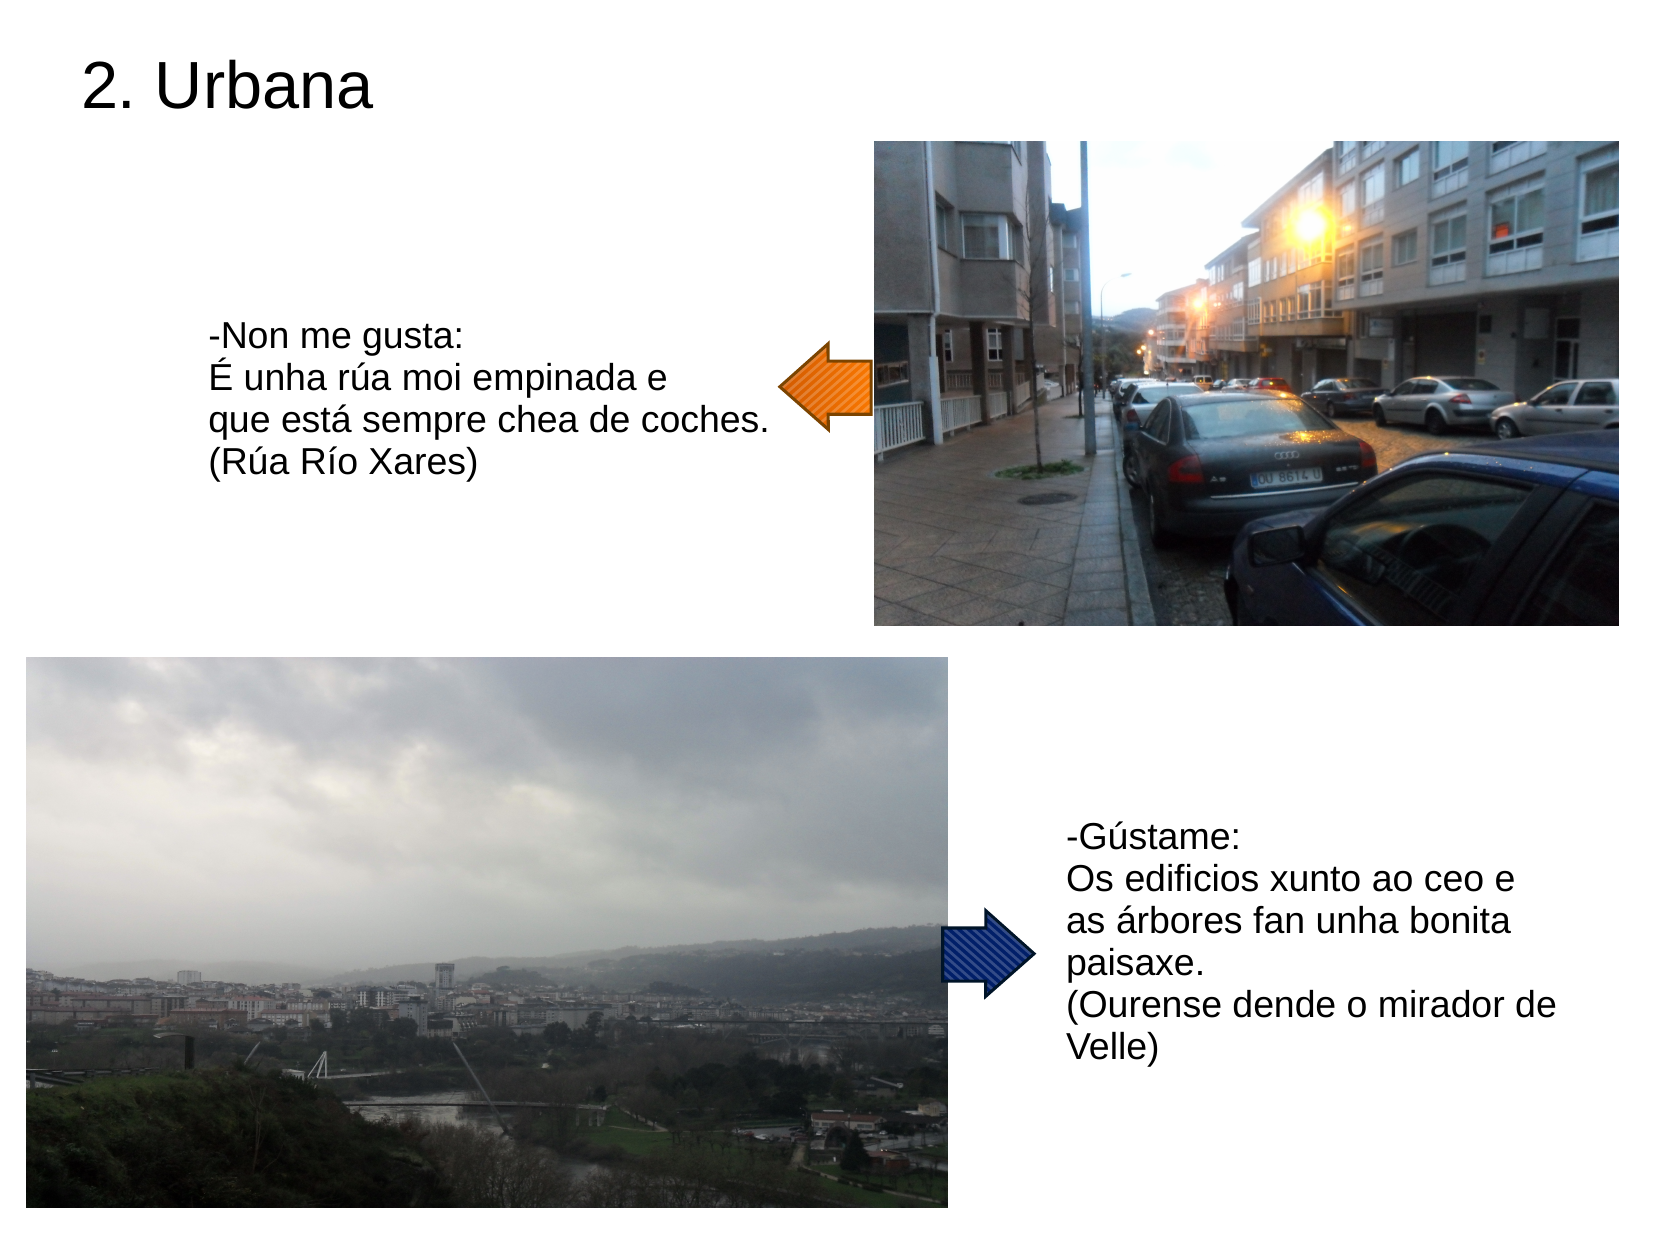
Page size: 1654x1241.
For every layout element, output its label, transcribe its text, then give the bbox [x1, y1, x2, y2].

picture [26, 657, 1040, 1208]
text_box -Non me gusta: É unha rúa moi empinada e que está sempre chea de coches. (Rúa Río Xares) [193, 307, 786, 490]
text_box -Gústame: Os edificios xunto ao ceo e as árbores fan unha bonita paisaxe. (Ourense dende o mirador de Velle) [1051, 808, 1583, 1075]
picture [786, 141, 1619, 626]
text_box 2. Urbana [66, 40, 390, 130]
